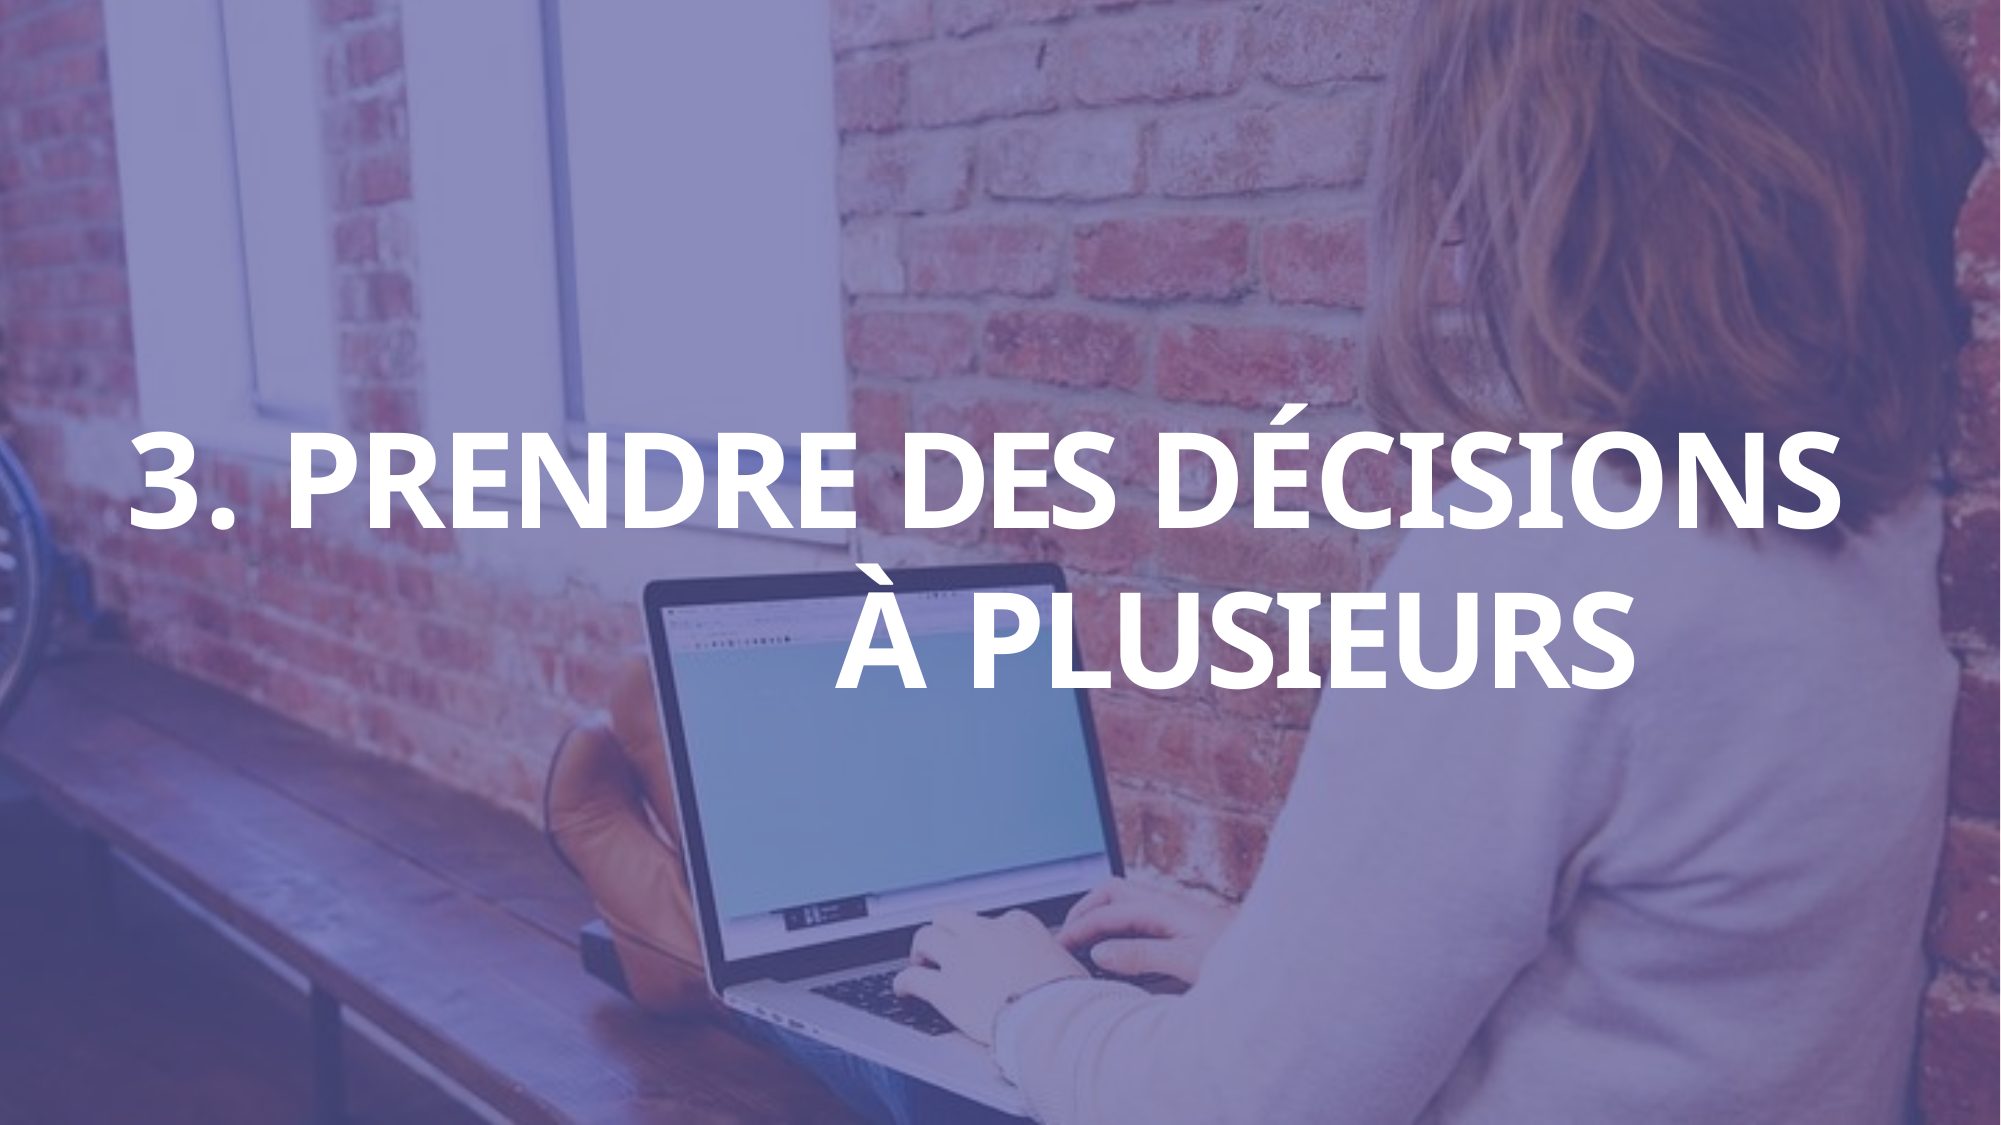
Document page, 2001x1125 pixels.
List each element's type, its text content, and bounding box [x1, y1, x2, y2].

text_box [0, 0, 2000, 1125]
title 3. PRENDRE DES DÉCISIONS À PLUSIEURS [103, 393, 1897, 719]
